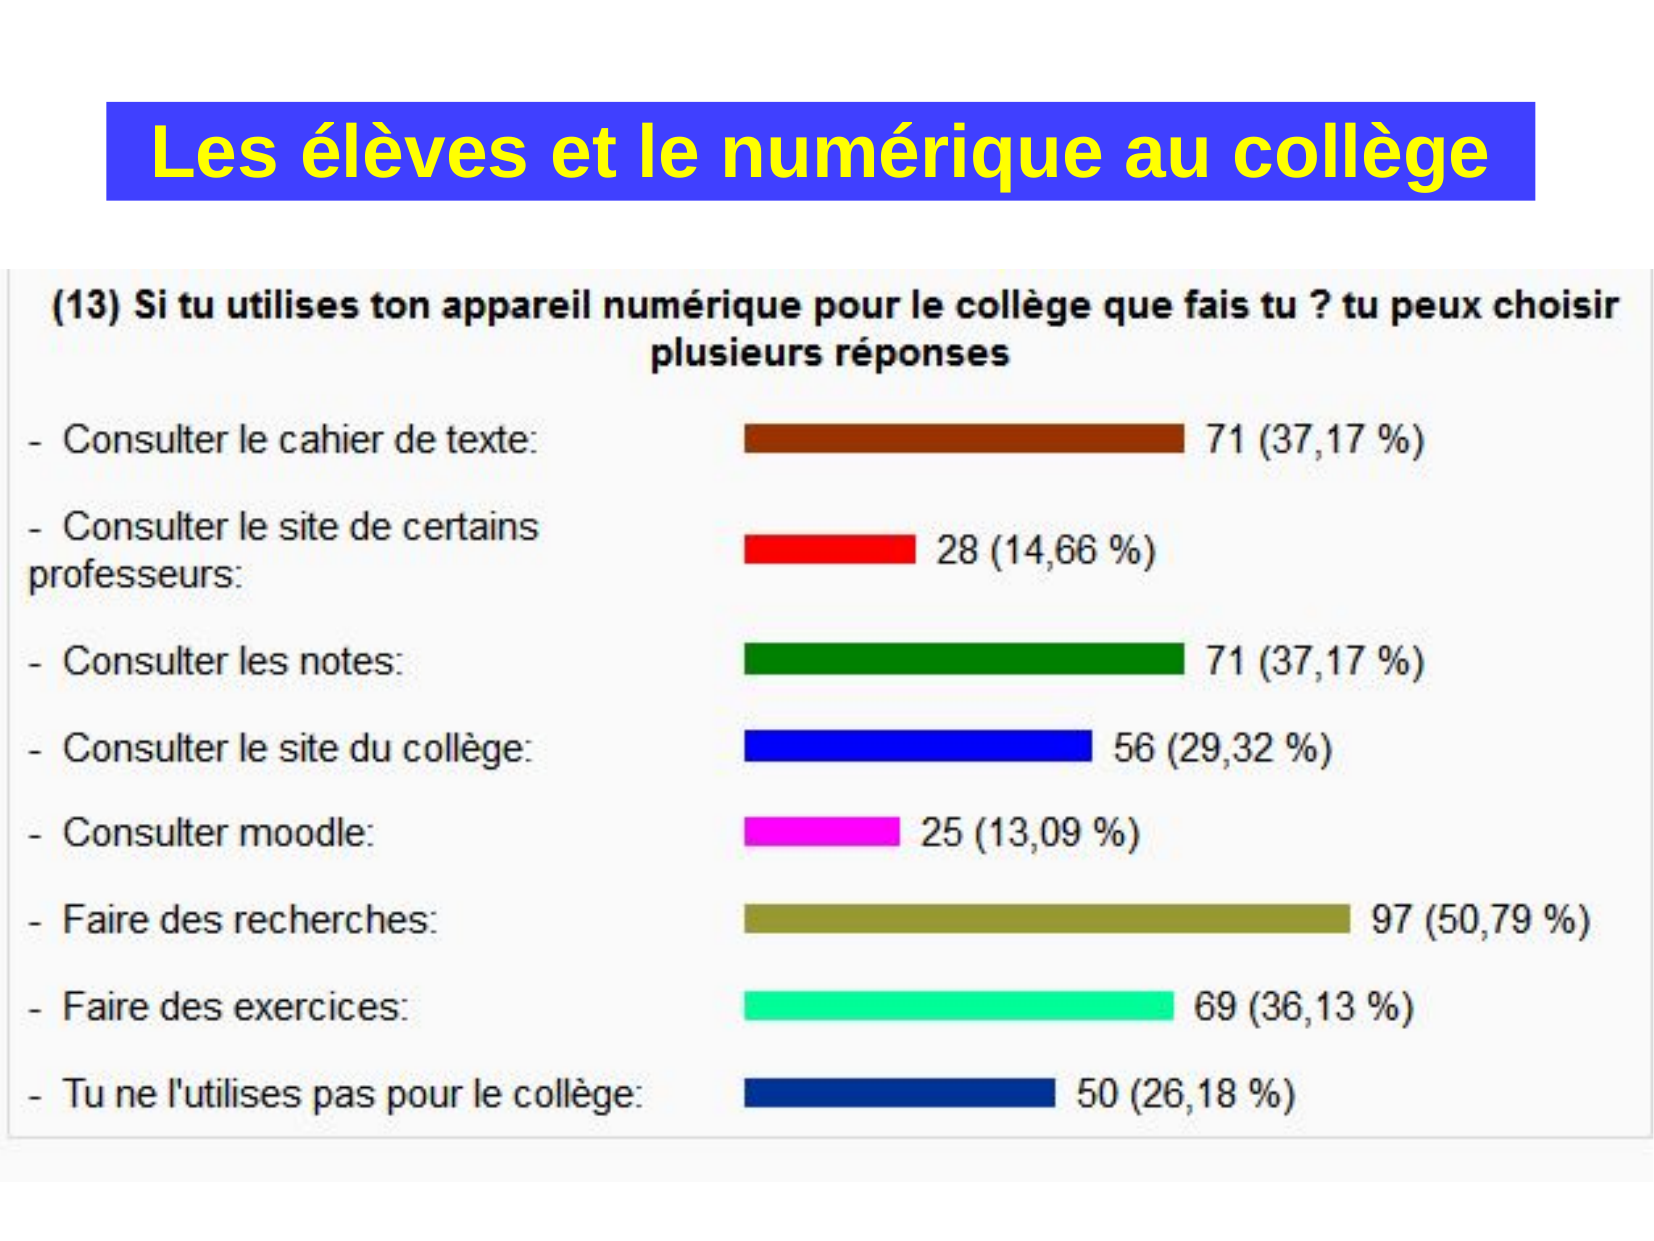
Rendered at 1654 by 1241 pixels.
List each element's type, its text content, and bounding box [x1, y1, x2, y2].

picture [0, 269, 1654, 1182]
text_box Les élèves et le numérique au collège [106, 101, 1536, 201]
